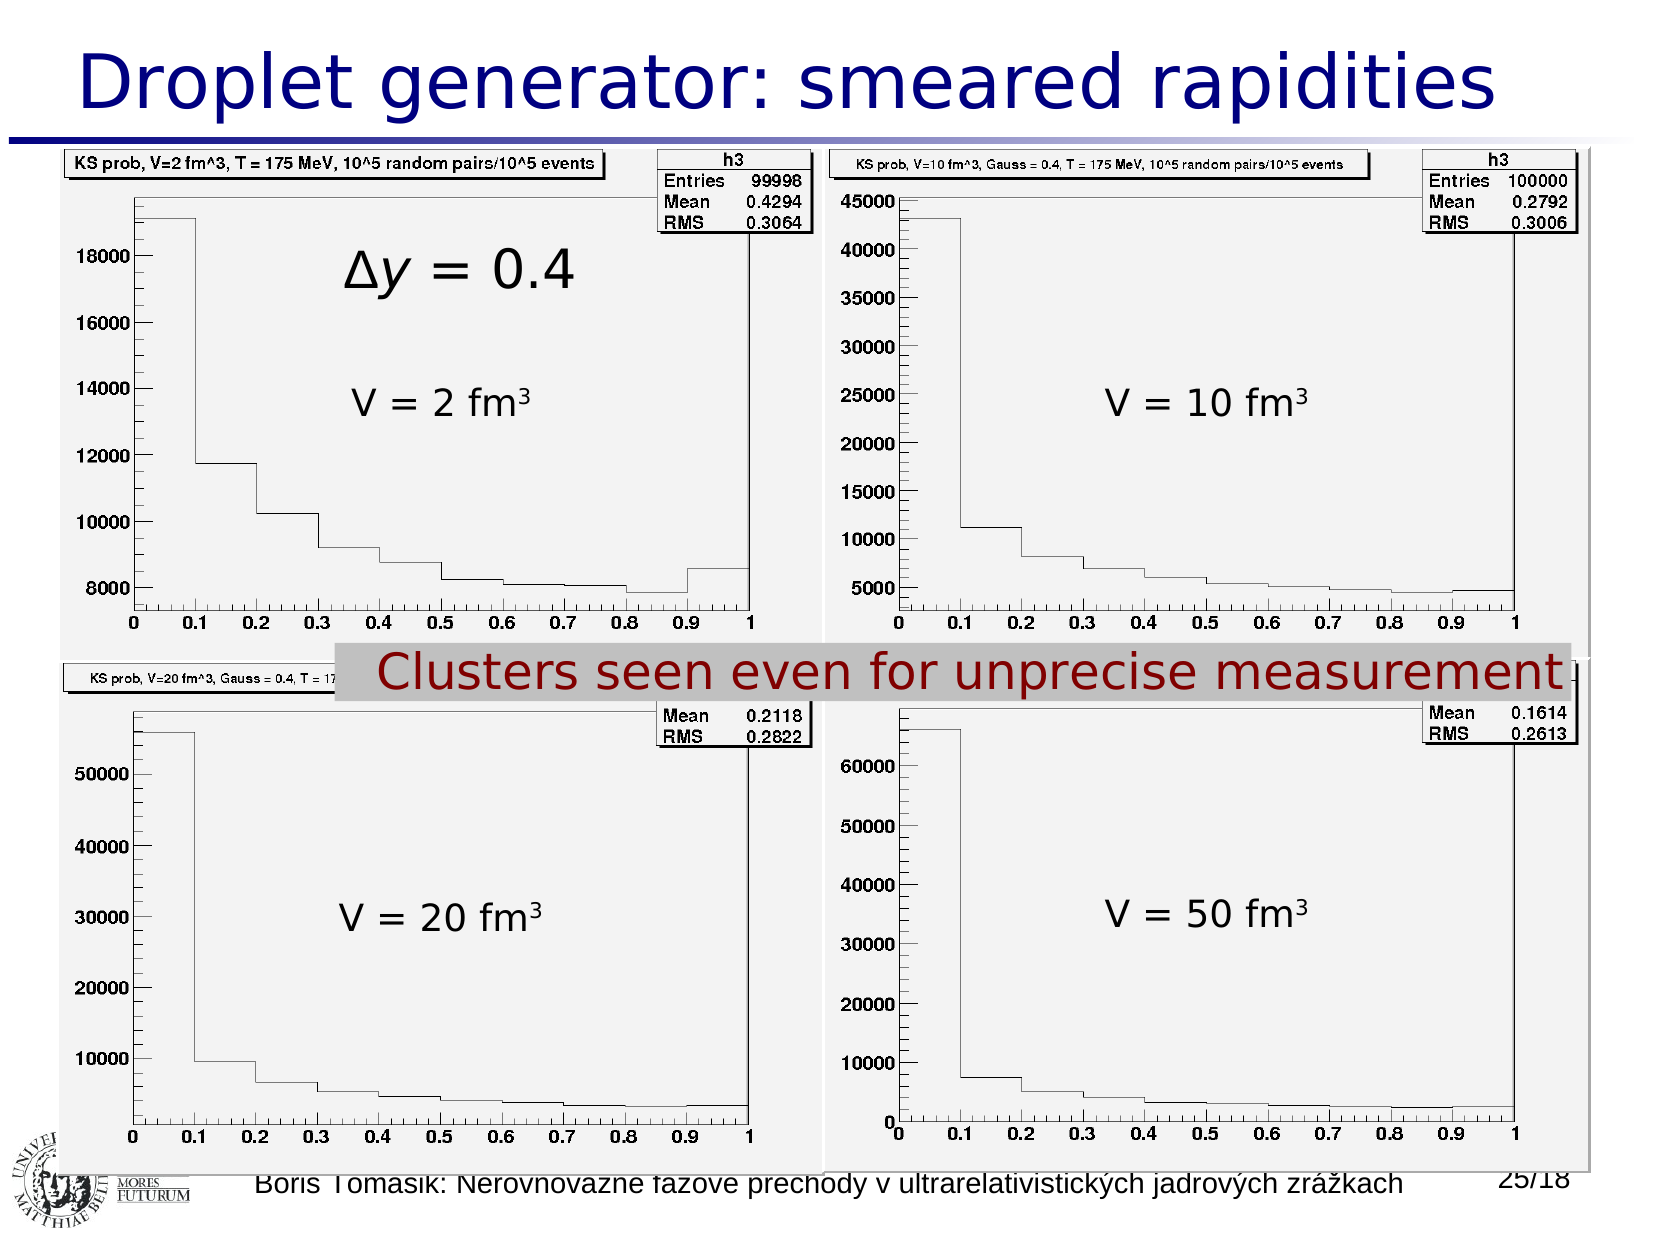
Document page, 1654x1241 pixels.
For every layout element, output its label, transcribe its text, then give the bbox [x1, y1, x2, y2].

picture [12, 146, 1591, 1228]
text_box Clusters seen even for unprecise measurement [334, 642, 1572, 702]
title Droplet generator: smeared rapidities [75, 17, 1565, 146]
text_box Δy = 0.4 [328, 230, 593, 309]
